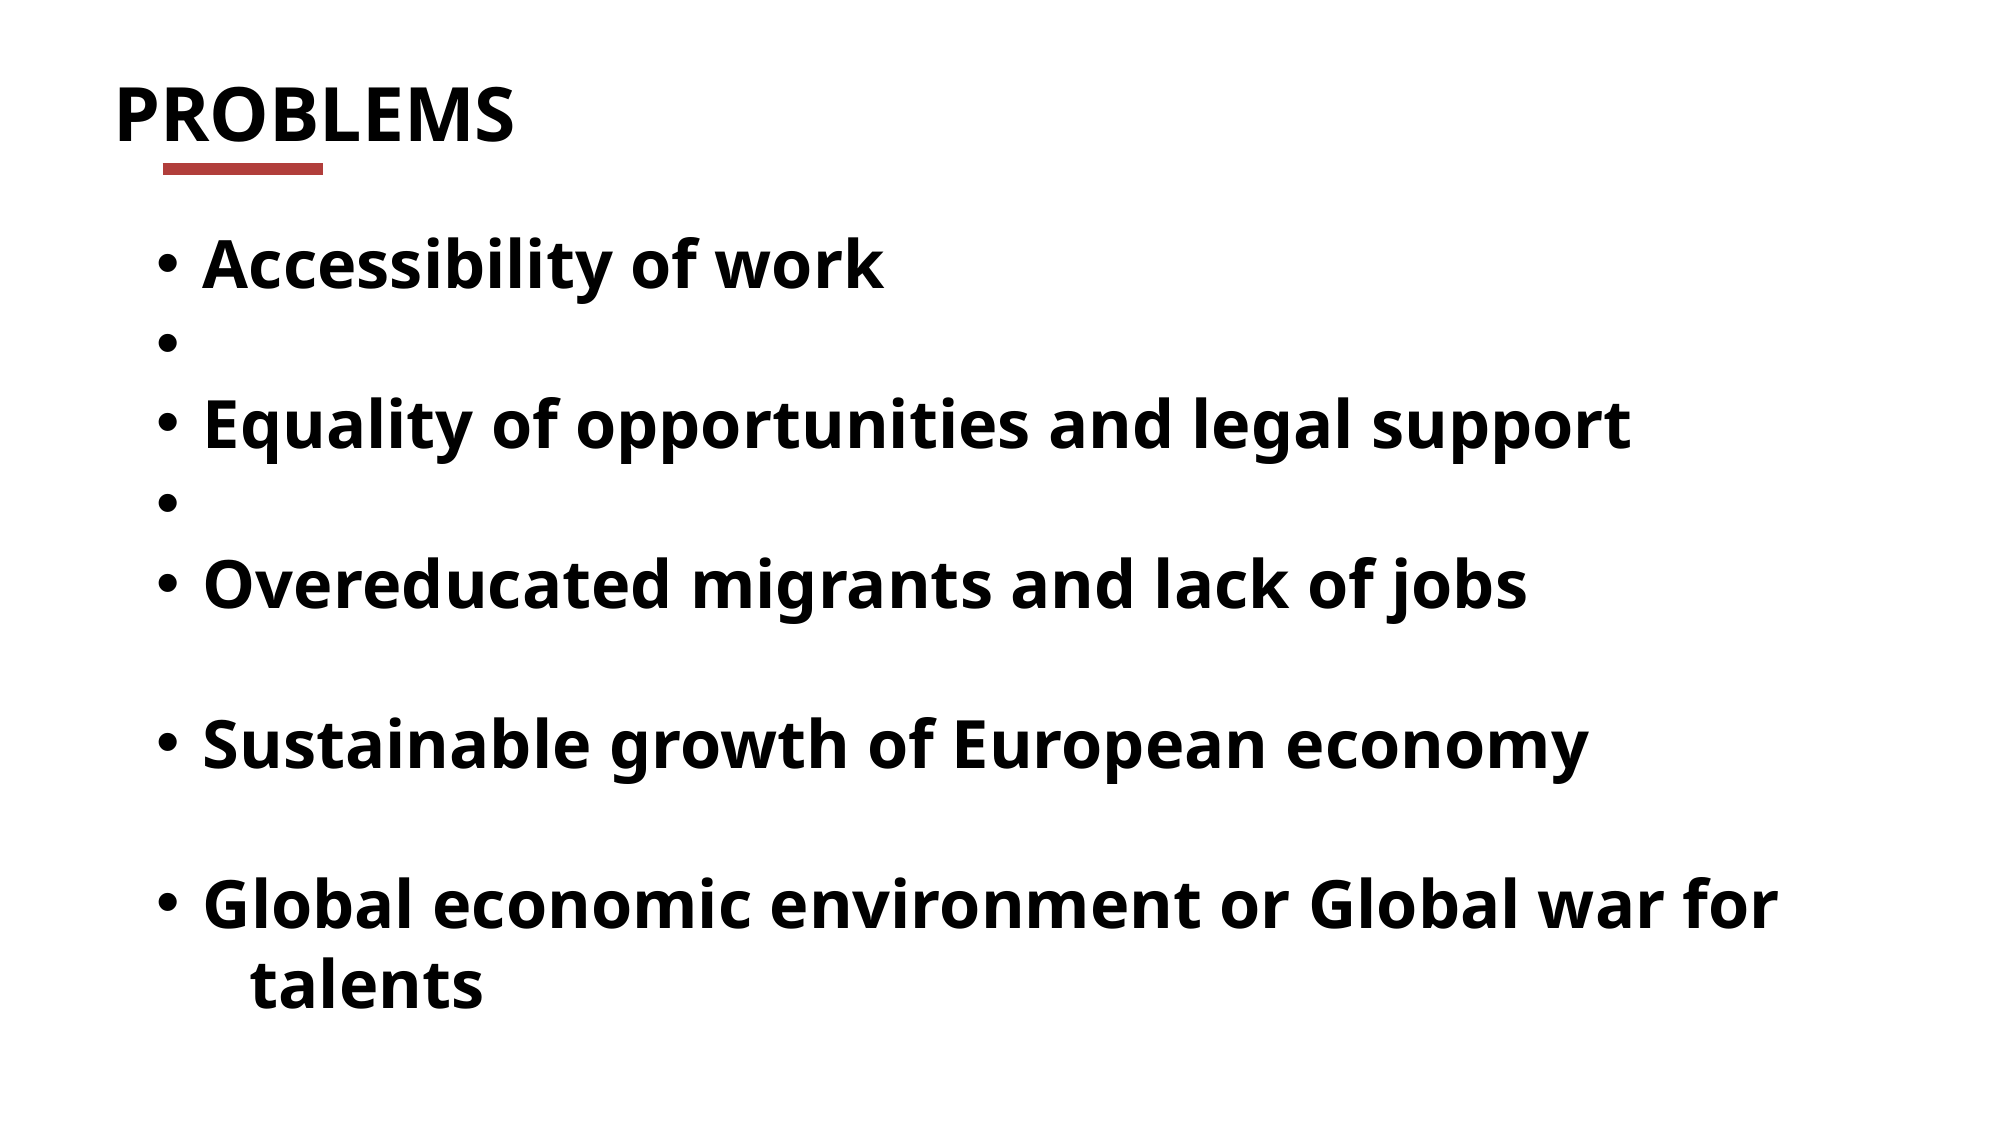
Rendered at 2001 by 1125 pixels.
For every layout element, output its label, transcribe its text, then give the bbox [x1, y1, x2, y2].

text_box PROBLEMS [0, 59, 758, 236]
text_box Accessibility of work Equality of opportunities and legal support Overeducated migrants and lack of jobs Sustainable growth of European economy Global economic environment or Global war for talents [141, 214, 2000, 1002]
